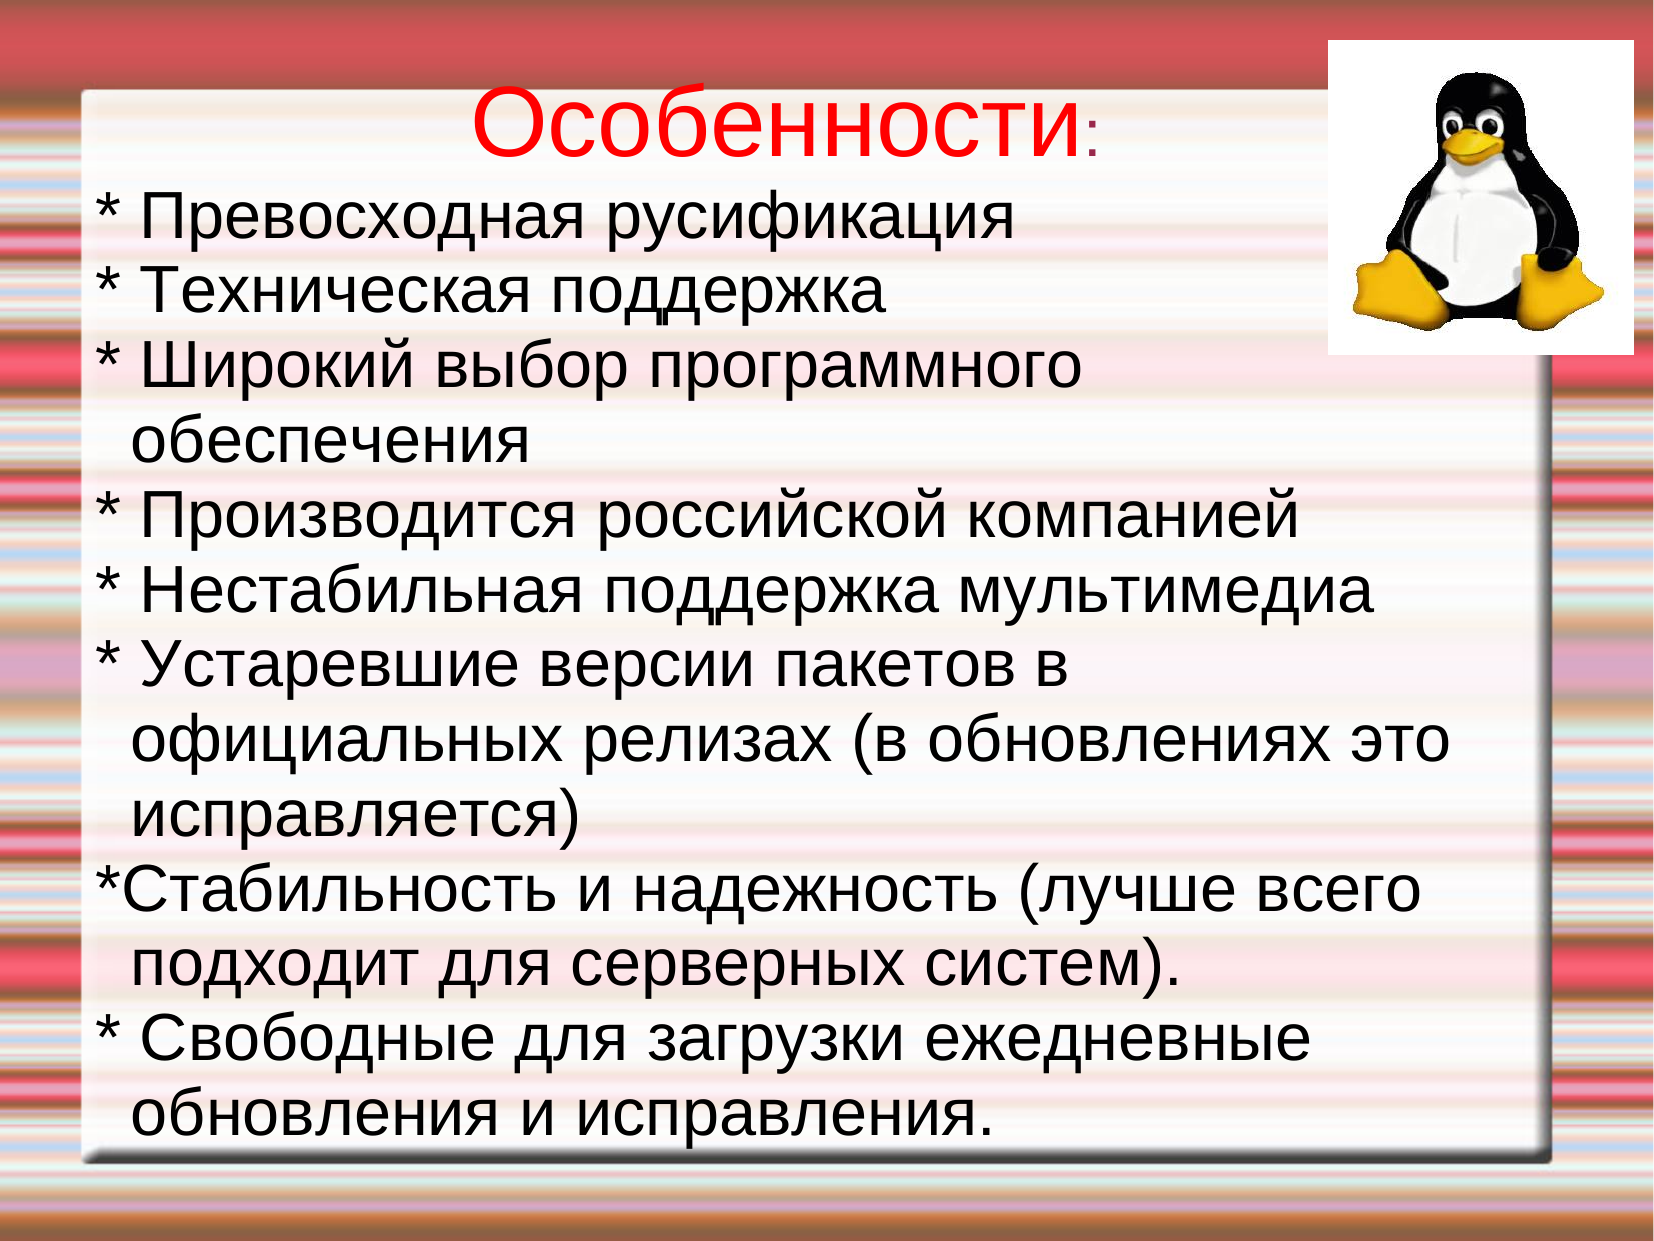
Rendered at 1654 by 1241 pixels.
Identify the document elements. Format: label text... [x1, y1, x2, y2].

picture [0, 0, 1654, 1241]
subtitle Особенности: * Превосходная русификация * Техническая поддержка * Широкий выбор программного обеспечения * Производится российской компанией * Нестабильная поддержка мультимедиа * Устаревшие версии пакетов в официальных релизах (в обновлениях это исправляется) *Стабильность и надежность (лучше всего подходит для серверных систем). * Свободные для загрузки ежедневные обновления и исправления. [95, 65, 1477, 1241]
